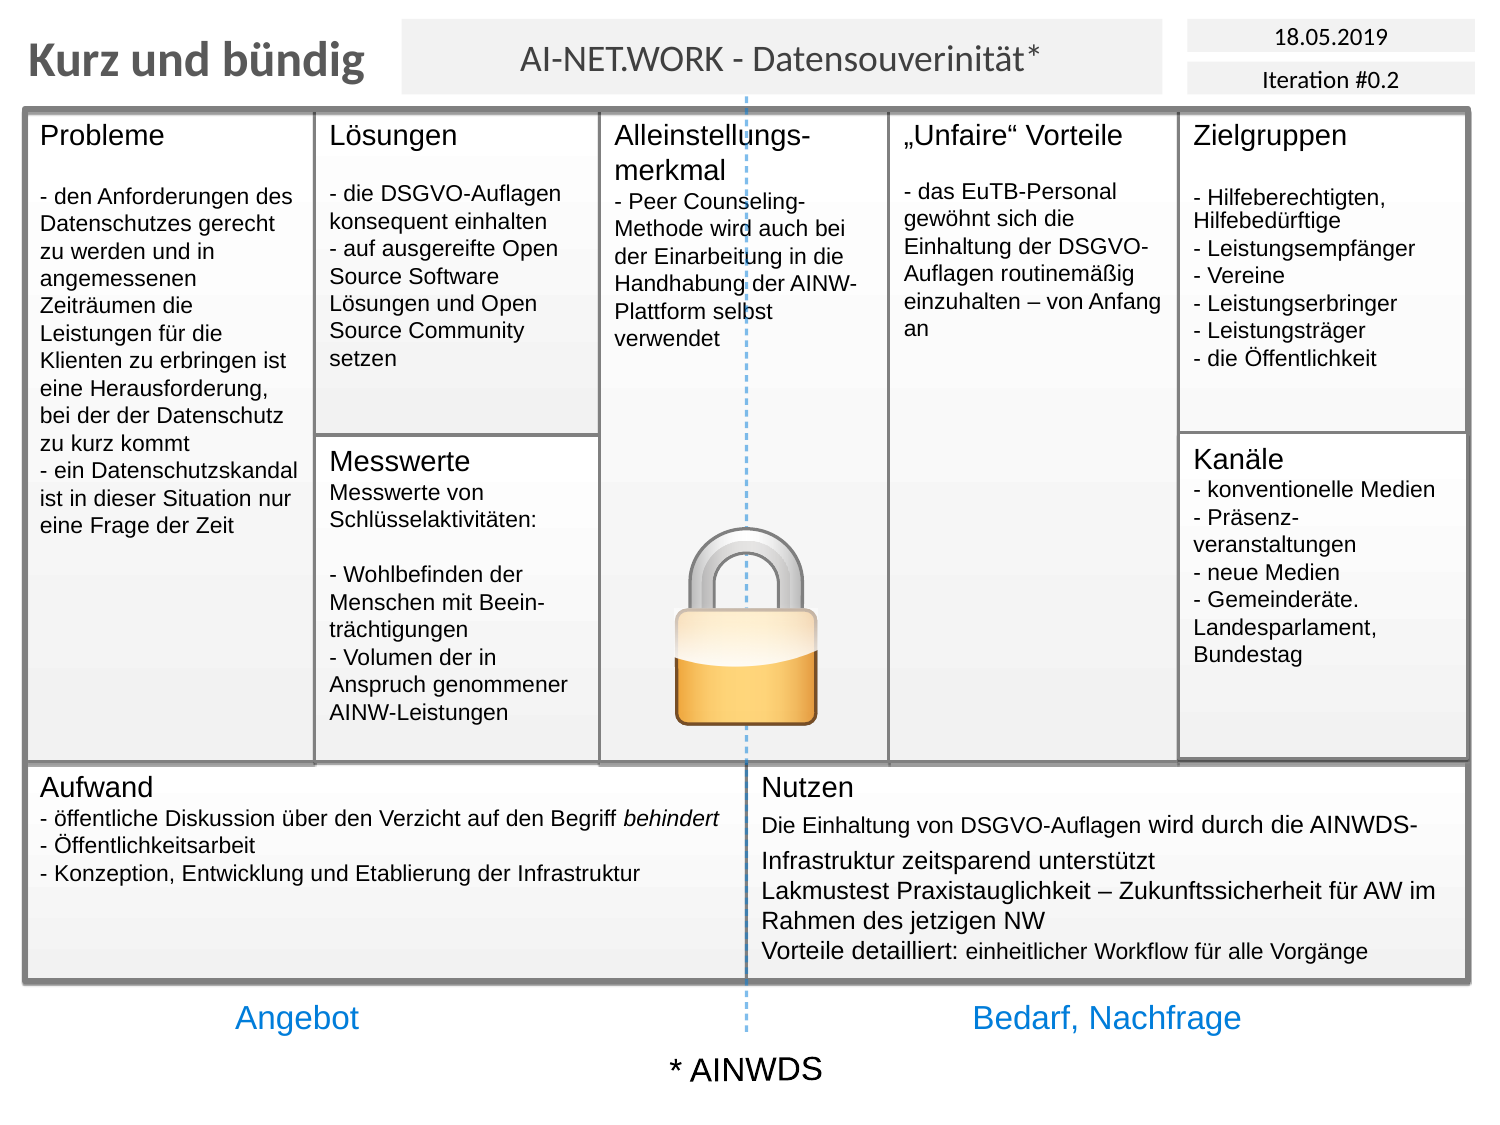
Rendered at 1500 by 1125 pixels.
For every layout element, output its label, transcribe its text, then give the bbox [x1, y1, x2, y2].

text_box 18.05.2019 [1187, 18, 1475, 52]
text_box Iteration #0.2 [1187, 61, 1475, 95]
text_box Bedarf, Nachfrage [957, 988, 1258, 1044]
text_box Kurz und bündig [13, 18, 380, 94]
text_box „Unfaire“ Vorteile - das EuTB-Personal gewöhnt sich die Einhaltung der DSGVO-Auflagen routinemäßig einzuhalten – von Anfang an [888, 117, 1178, 762]
text_box Kanäle - konventionelle Medien - Präsenz-veranstaltungen - neue Medien - Gemeinderäte. Landesparlament, Bundestag [1178, 432, 1468, 759]
text_box Lösungen - die DSGVO-Auflagen konsequent einhalten - auf ausgereifte Open Source Software Lösungen und Open Source Community setzen [314, 117, 599, 435]
text_box * AINWDS [654, 1038, 838, 1097]
text_box Messwerte Messwerte von Schlüsselaktivitäten: - Wohlbefinden der Menschen mit Beein-trächtigungen - Volumen der in Anspruch genommener AINW-Leistungen [314, 435, 600, 762]
text_box Aufwand - öffentliche Diskussion über den Verzicht auf den Begriff behindert - Öffentlichkeitsarbeit - Konzeption, Entwicklung und Etablierung der Infrastruktur [29, 762, 746, 978]
picture [637, 519, 857, 738]
text_box Alleinstellungs-merkmal - Peer Counseling-Methode wird auch bei der Einarbeitung in die Handhabung der AINW-Plattform selbst verwendet [599, 117, 888, 762]
text_box Zielgruppen - Hilfeberechtigten, Hilfebedürftige - Leistungsempfänger - Vereine - Leistungserbringer - Leistungsträger - die Öffentlichkeit [1178, 117, 1465, 432]
text_box Probleme - den Anforderungen des Datenschutzes gerecht zu werden und in angemessenen Zeiträumen die Leistungen für die Klienten zu erbringen ist eine Herausforderung, bei der der Datenschutz zu kurz kommt - ein Datenschutzskandal ist in dieser Situation nur eine Frage der Zeit [29, 117, 314, 762]
text_box Nutzen Die Einhaltung von DSGVO-Auflagen wird durch die AINWDS-Infrastruktur zeitsparend unterstützt Lakmustest Praxistauglichkeit – Zukunftssicherheit für AW im Rahmen des jetzigen NW Vorteile detailliert: einheitlicher Workflow für alle Vorgänge [746, 762, 1465, 978]
text_box AI-NET.WORK - Datensouverinität* [401, 18, 1163, 95]
text_box Angebot [220, 988, 374, 1044]
